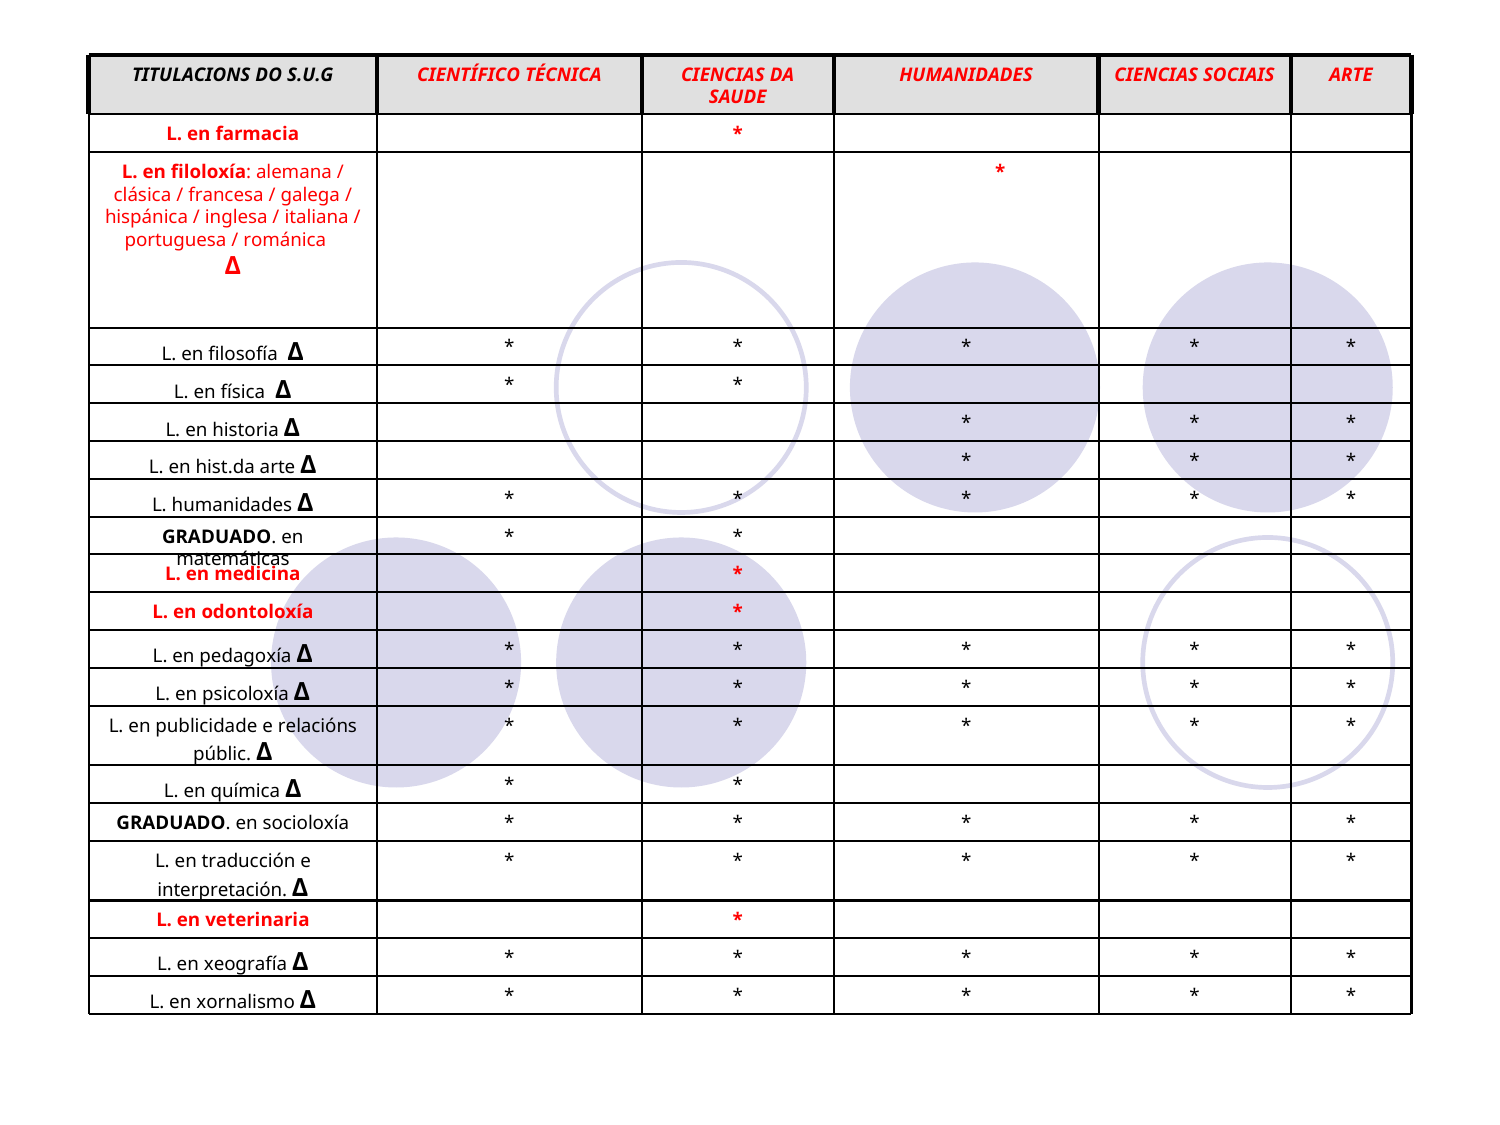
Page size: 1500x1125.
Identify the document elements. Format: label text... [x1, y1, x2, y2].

text_box * [1292, 804, 1410, 840]
text_box L. en medicina [90, 555, 376, 591]
text_box * [1100, 842, 1290, 899]
text_box L. en farmacia [90, 115, 376, 151]
text_box * [378, 329, 641, 364]
text_box TITULACIONS DO S.U.G [91, 57, 375, 113]
text_box * [378, 939, 641, 975]
text_box L. humanidades Δ [90, 480, 376, 516]
text_box * [643, 593, 833, 629]
text_box * [378, 518, 641, 553]
text_box * [835, 404, 1098, 440]
text_box * [1292, 404, 1410, 440]
text_box L. en xornalismo Δ [90, 977, 376, 1013]
text_box L. en psicoloxía Δ [90, 669, 376, 705]
text_box * [835, 977, 1098, 1013]
text_box * [835, 153, 1098, 327]
text_box L. en química Δ [90, 766, 376, 802]
text_box * [643, 804, 833, 840]
text_box * [835, 631, 1098, 667]
text_box * [1292, 669, 1410, 705]
text_box L. en física Δ [90, 366, 376, 402]
text_box GRADUADO. en matemáticas [90, 518, 376, 553]
text_box * [835, 804, 1098, 840]
text_box * [835, 669, 1098, 705]
text_box * [1100, 707, 1290, 764]
text_box * [835, 480, 1098, 516]
text_box L. en publicidade e relacións públic. Δ [90, 707, 376, 764]
text_box * [378, 766, 641, 802]
text_box ARTE [1293, 57, 1409, 113]
text_box * [643, 366, 833, 402]
text_box * [835, 442, 1098, 478]
text_box * [835, 842, 1098, 899]
text_box * [1100, 977, 1290, 1013]
text_box HUMANIDADES [836, 57, 1096, 113]
text_box * [1100, 442, 1290, 478]
text_box * [643, 842, 833, 899]
text_box L. en xeografía Δ [90, 939, 376, 975]
text_box * [643, 977, 833, 1013]
text_box L. en filoloxía: alemana / clásica / francesa / galega / hispánica / inglesa / italiana / portuguesa / románica Δ [90, 153, 376, 327]
text_box * [1292, 977, 1410, 1013]
text_box * [643, 329, 833, 364]
text_box * [1292, 707, 1410, 764]
text_box * [1100, 404, 1290, 440]
text_box * [643, 555, 833, 591]
text_box * [378, 977, 641, 1013]
text_box * [378, 842, 641, 899]
text_box * [1100, 329, 1290, 364]
text_box * [378, 669, 641, 705]
text_box * [643, 518, 833, 553]
text_box * [1292, 939, 1410, 975]
text_box L. en odontoloxía [90, 593, 376, 629]
text_box L. en traducción e interpretación. Δ [90, 842, 376, 899]
text_box GRADUADO. en socioloxía [90, 804, 376, 840]
text_box * [1100, 631, 1290, 667]
text_box * [643, 939, 833, 975]
text_box * [378, 707, 641, 764]
text_box * [378, 480, 641, 516]
text_box * [1292, 631, 1410, 667]
text_box * [378, 366, 641, 402]
text_box * [1292, 442, 1410, 478]
text_box * [1292, 480, 1410, 516]
text_box * [1292, 329, 1410, 364]
text_box * [643, 115, 833, 151]
text_box L. en veterinaria [90, 902, 376, 937]
text_box * [378, 631, 641, 667]
text_box * [1100, 480, 1290, 516]
text_box * [643, 631, 833, 667]
text_box * [835, 939, 1098, 975]
text_box * [643, 766, 833, 802]
text_box CIENCIAS SOCIAIS [1101, 57, 1289, 113]
text_box CIENCIAS DA SAUDE [644, 57, 832, 113]
text_box CIENTÍFICO TÉCNICA [379, 57, 640, 113]
text_box * [835, 329, 1098, 364]
text_box * [378, 804, 641, 840]
text_box * [1292, 842, 1410, 899]
text_box L. en hist.da arte Δ [90, 442, 376, 478]
text_box * [1100, 939, 1290, 975]
text_box * [643, 902, 833, 937]
text_box L. en filosofía Δ [90, 329, 376, 364]
text_box * [643, 669, 833, 705]
text_box * [1100, 804, 1290, 840]
text_box L. en historia Δ [90, 404, 376, 440]
text_box * [1100, 669, 1290, 705]
text_box L. en pedagoxía Δ [90, 631, 376, 667]
text_box * [835, 707, 1098, 764]
text_box * [643, 480, 833, 516]
text_box * [643, 707, 833, 764]
